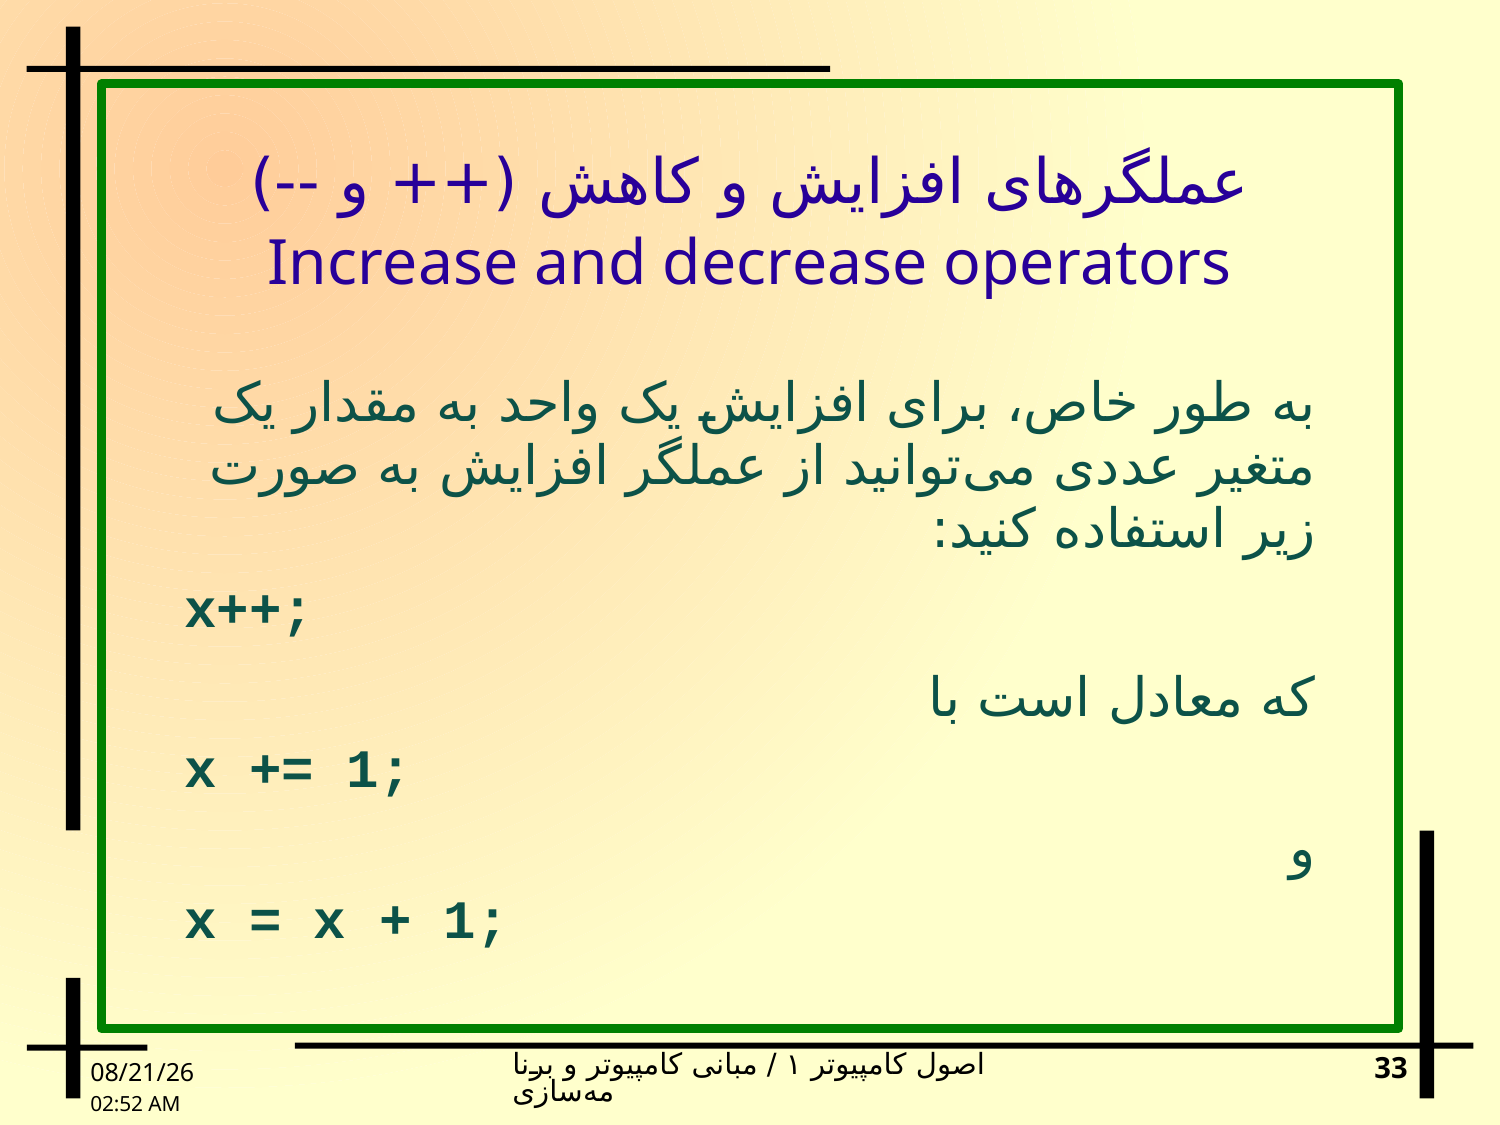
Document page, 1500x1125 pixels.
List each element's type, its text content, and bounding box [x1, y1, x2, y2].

list به طور خاص، برای افزایش یک واحد به مقدار یک متغیر عددی می‌توانید از عملگر افزایش به صورت زیر استفاده کنید: x++; که معادل است با x += 1; و x = x + 1; [131, 371, 1369, 980]
title عملگرهای افزایش و کاهش (++ و --) Increase and decrease operators [106, 121, 1394, 327]
